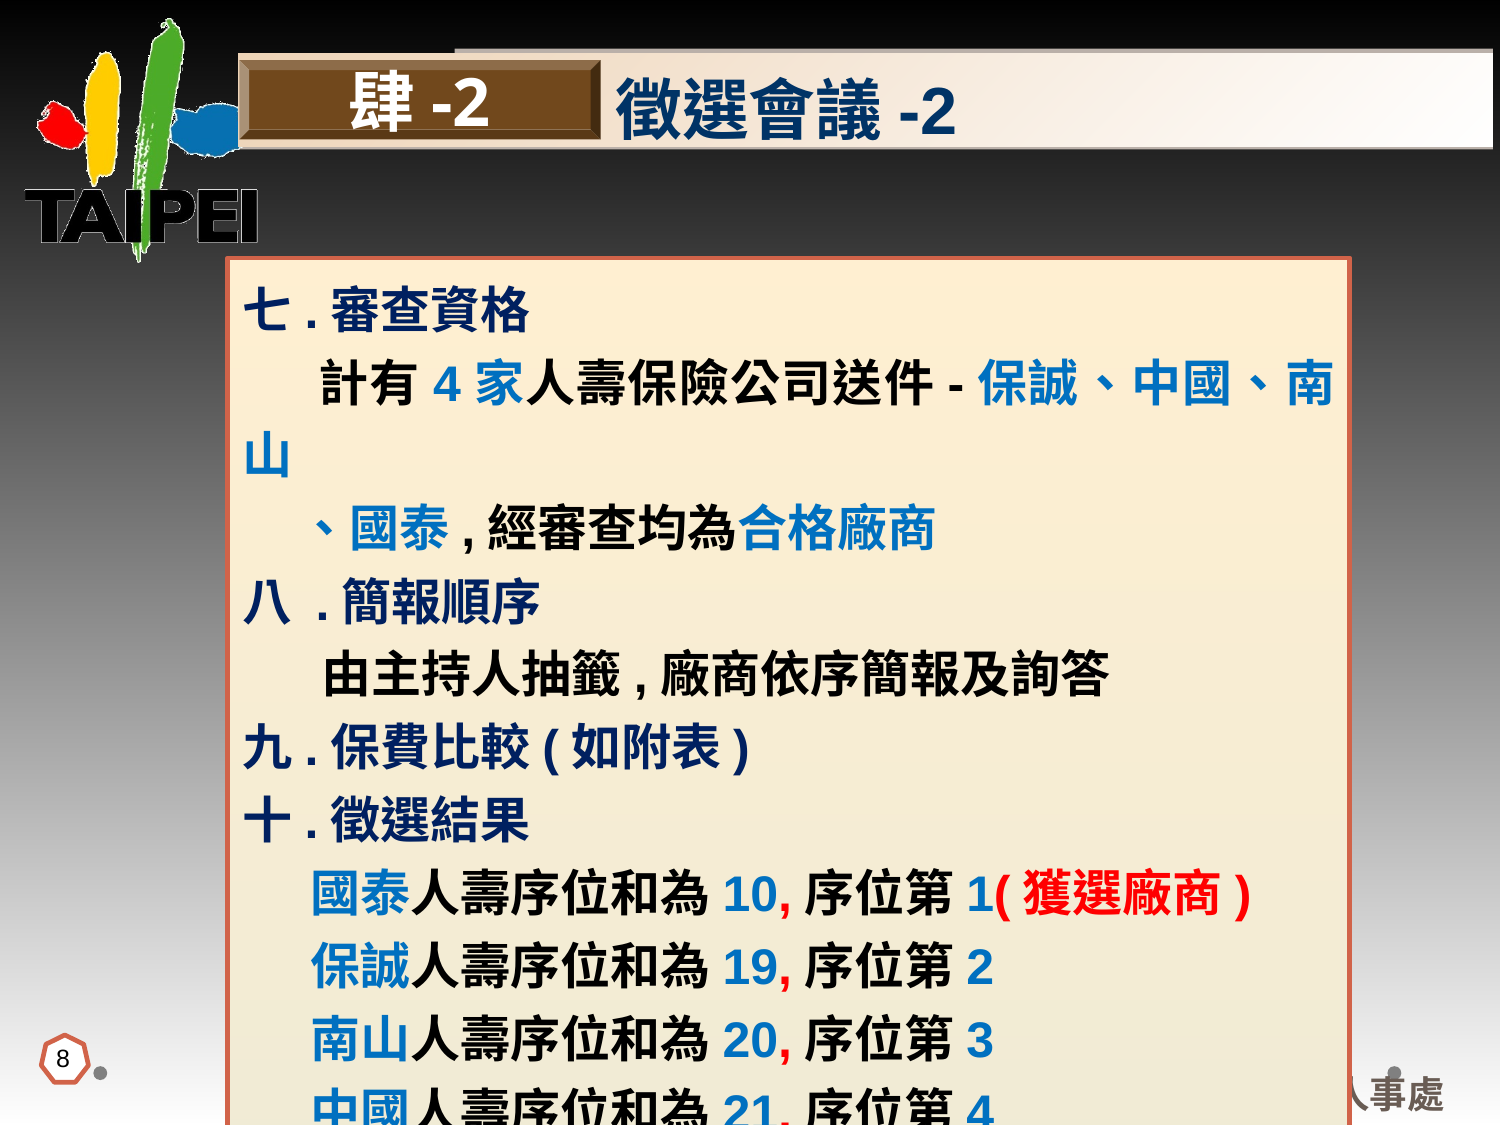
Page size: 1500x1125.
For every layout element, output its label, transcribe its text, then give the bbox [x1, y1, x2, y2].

text_box 8 [41, 1035, 77, 1080]
picture [0, 7, 316, 275]
text_box [52, 1040, 89, 1083]
text_box [238, 53, 600, 147]
text_box 徵選會議-2 [600, 51, 1293, 165]
text_box 肆-2 [397, 71, 590, 129]
text_box 肆-2 [250, 71, 390, 129]
text_box 肆-2 [375, 122, 390, 129]
text_box 七.審查資格 計有4家人壽保險公司送件-保誠、中國、南山 、國泰,經審查均為合格廠商 八 .簡報順序 由主持人抽籤,廠商依序簡報及詢答 九.保費比較(如附表) 十.徵選結果 國泰人壽序位和為10,序位第1(獲選廠商) 保誠人壽序位和為19,序位第2 南山人壽序位和為20,序位第3 中國人壽序位和為21,序位第4 [227, 257, 1350, 1125]
text_box [1293, 53, 1493, 147]
text_box 臺北市政府人事處 [1350, 1012, 1460, 1124]
text_box 肆-2 [356, 125, 373, 129]
